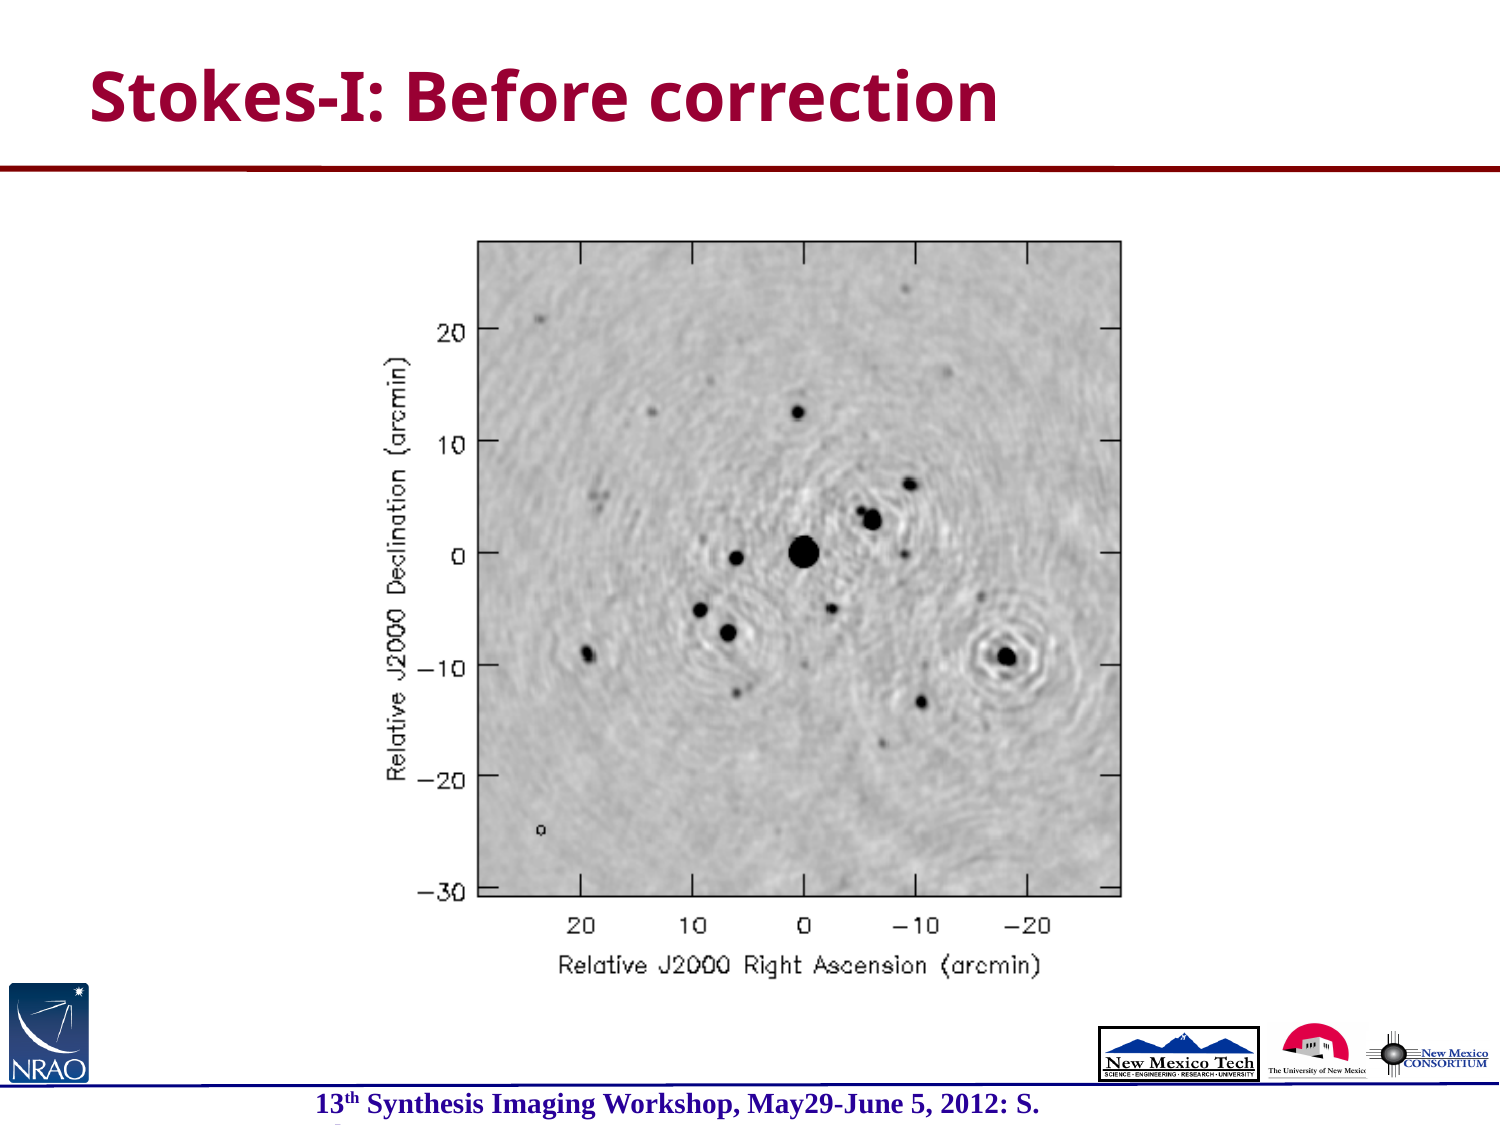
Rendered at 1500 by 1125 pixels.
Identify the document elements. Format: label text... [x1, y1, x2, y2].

picture [0, 0, 1500, 166]
title Stokes-I: Before correction [75, 33, 1426, 157]
picture [1101, 1029, 1257, 1079]
picture [0, 172, 1500, 1125]
